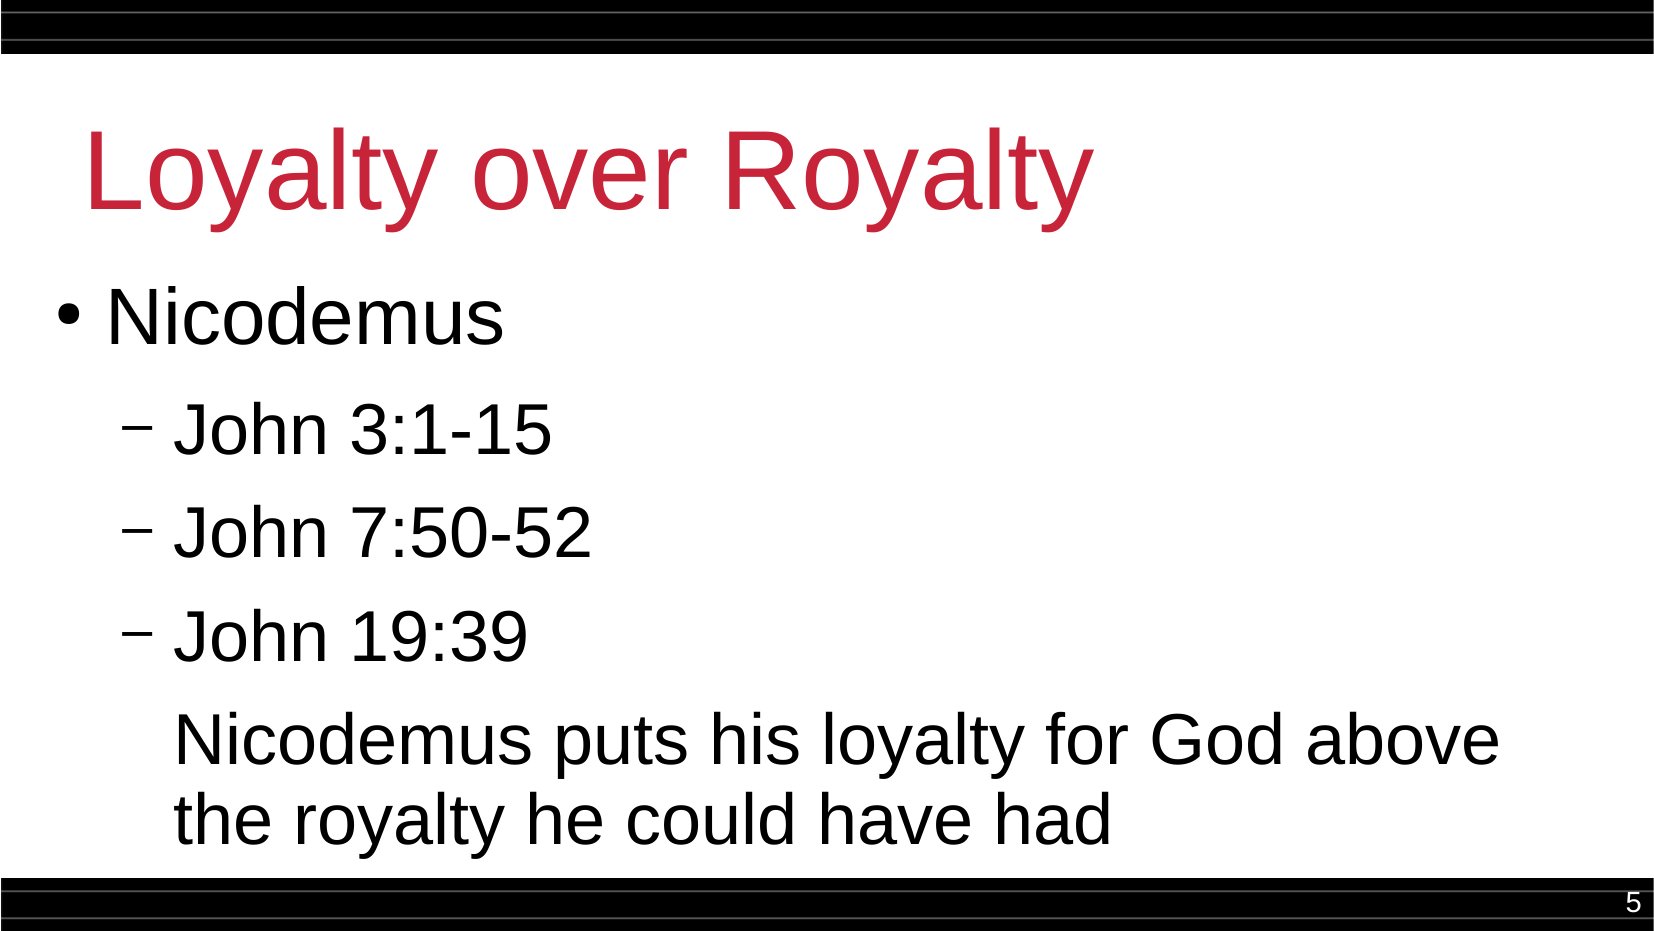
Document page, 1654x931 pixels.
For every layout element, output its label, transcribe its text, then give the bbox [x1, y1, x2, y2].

title Loyalty over Royalty [82, 92, 1571, 249]
picture [1, 878, 1654, 931]
list Nicodemus John 3:1-15 John 7:50-52 John 19:39 Nicodemus puts his loyalty for God above the royalty he could have had [37, 271, 1613, 863]
picture [1, 0, 1654, 54]
